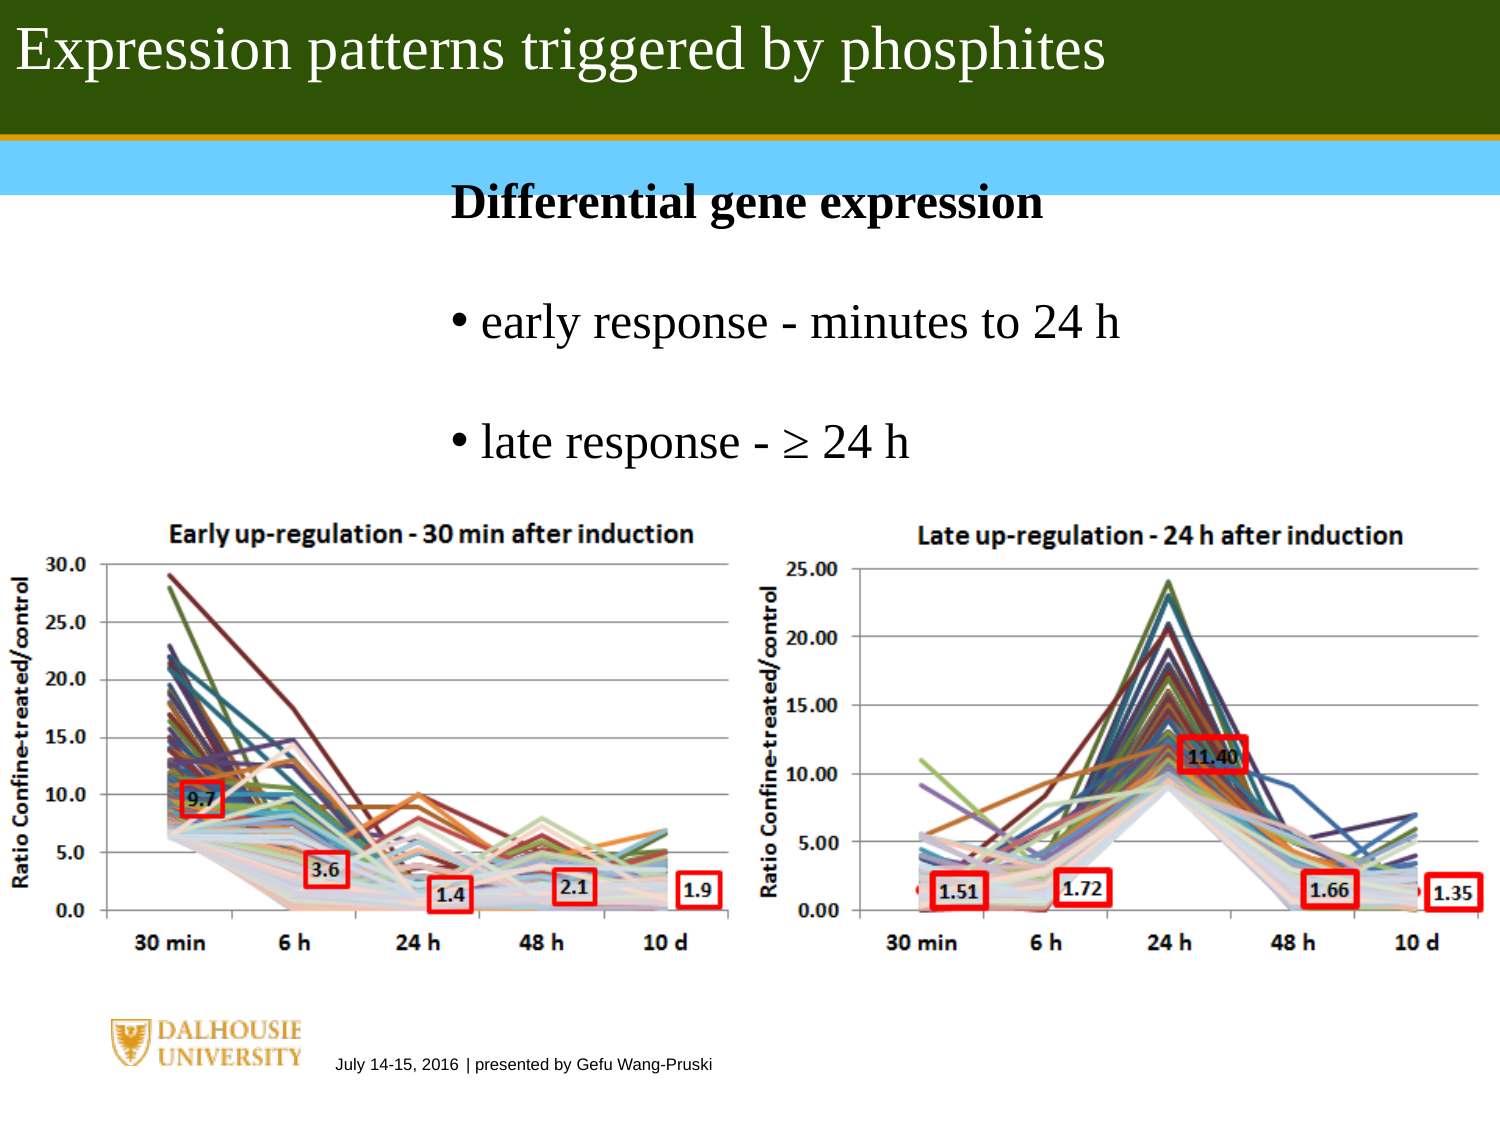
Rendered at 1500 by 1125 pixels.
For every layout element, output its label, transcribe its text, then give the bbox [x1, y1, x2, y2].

picture [0, 512, 1500, 963]
title Expression patterns triggered by phosphites [0, 0, 1500, 138]
text_box Differential gene expression early response - minutes to 24 h late response - ≥ 24 h [436, 161, 1136, 476]
